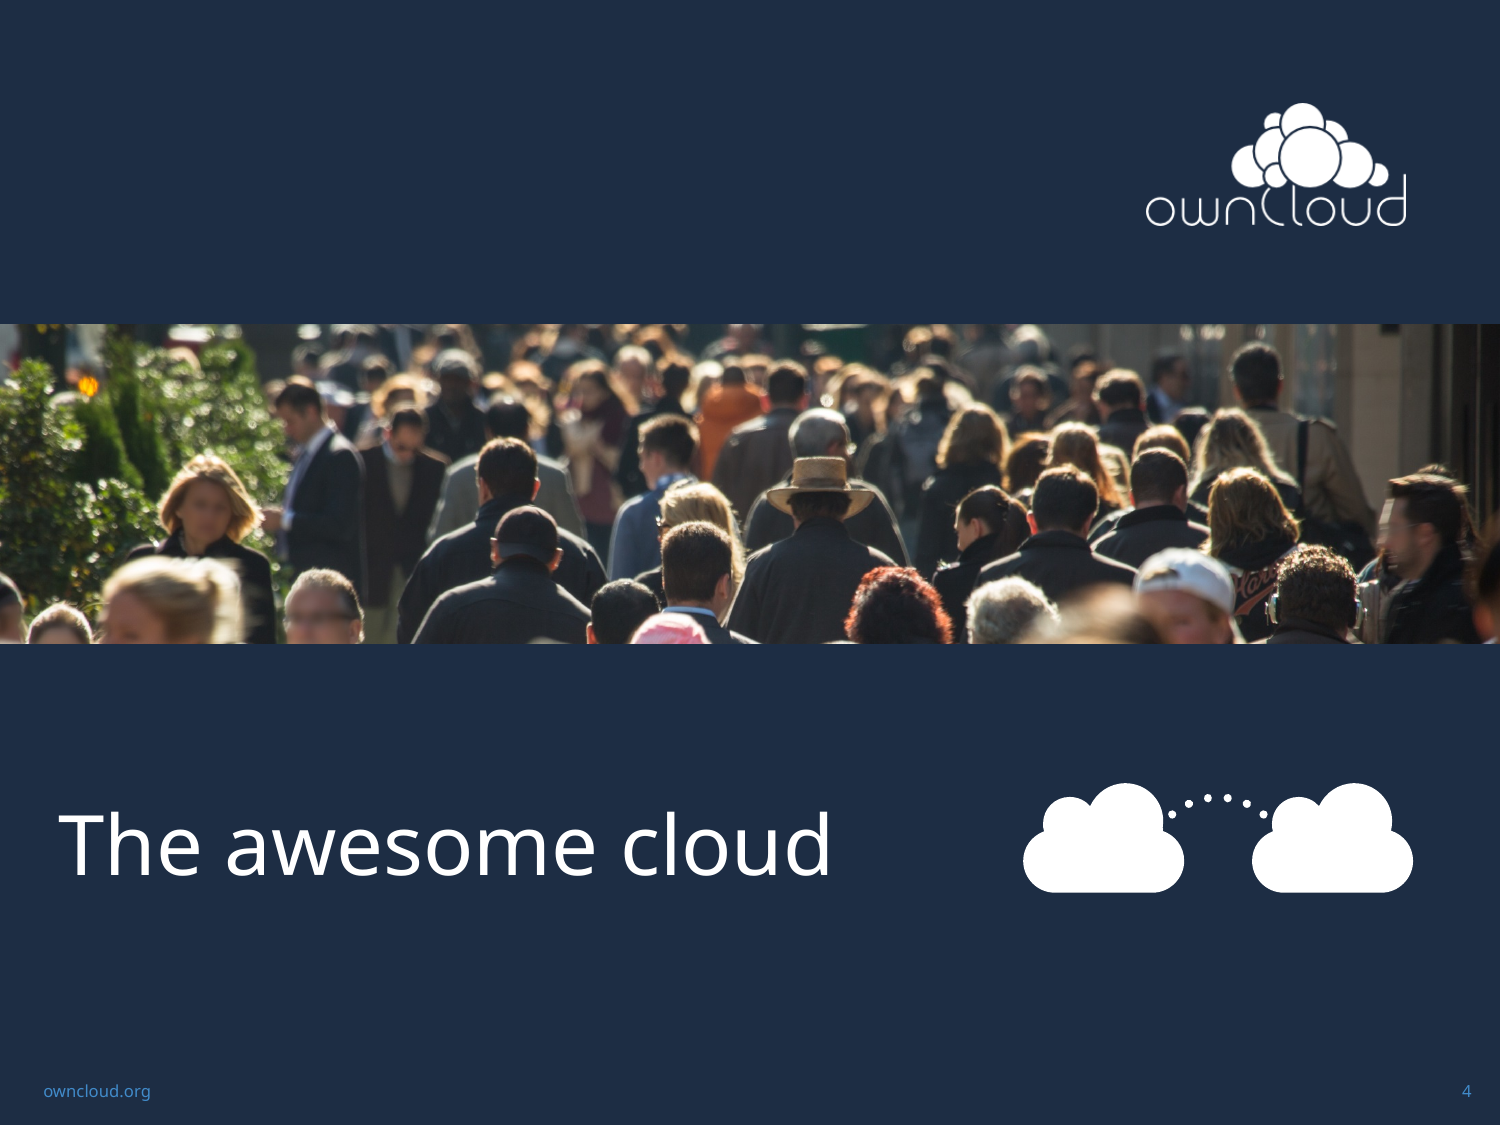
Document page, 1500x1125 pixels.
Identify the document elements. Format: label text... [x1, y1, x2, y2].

picture [1146, 103, 1406, 226]
text_box [1204, 794, 1212, 803]
text_box [1242, 799, 1251, 808]
text_box [1223, 794, 1232, 803]
text_box [1252, 783, 1414, 893]
text_box [1185, 800, 1193, 808]
title The awesome cloud [58, 754, 1427, 942]
text_box [1023, 783, 1185, 893]
picture [0, 324, 1500, 644]
text_box [1259, 810, 1268, 819]
text_box [1168, 810, 1177, 819]
